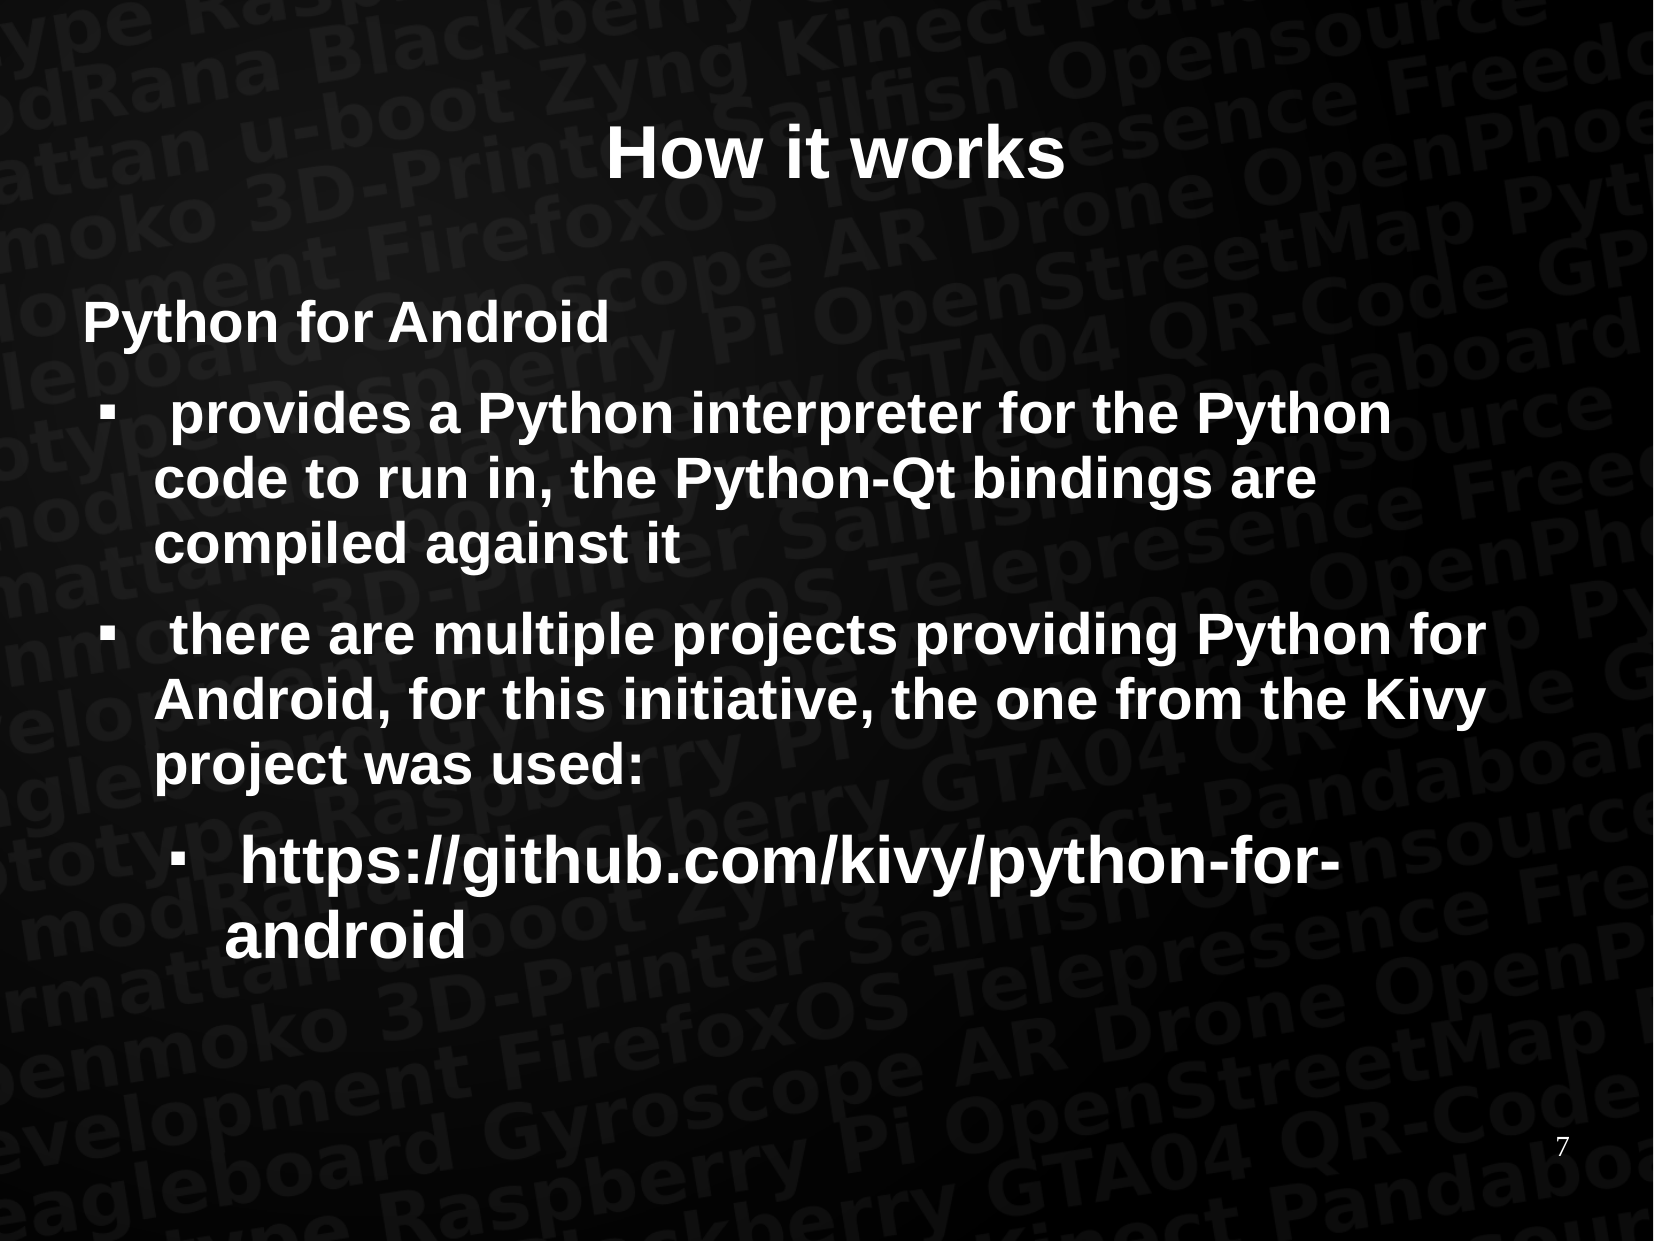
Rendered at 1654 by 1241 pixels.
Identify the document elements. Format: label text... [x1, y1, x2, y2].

title How it works [82, 49, 1571, 257]
list Python for Android provides a Python interpreter for the Python code to run in, the Python-Qt bindings are compiled against it there are multiple projects providing Python for Android, for this initiative, the one from the Kivy project was used: https://github.com/kivy/python-for-android [82, 290, 1538, 1010]
picture [0, 0, 1654, 1241]
